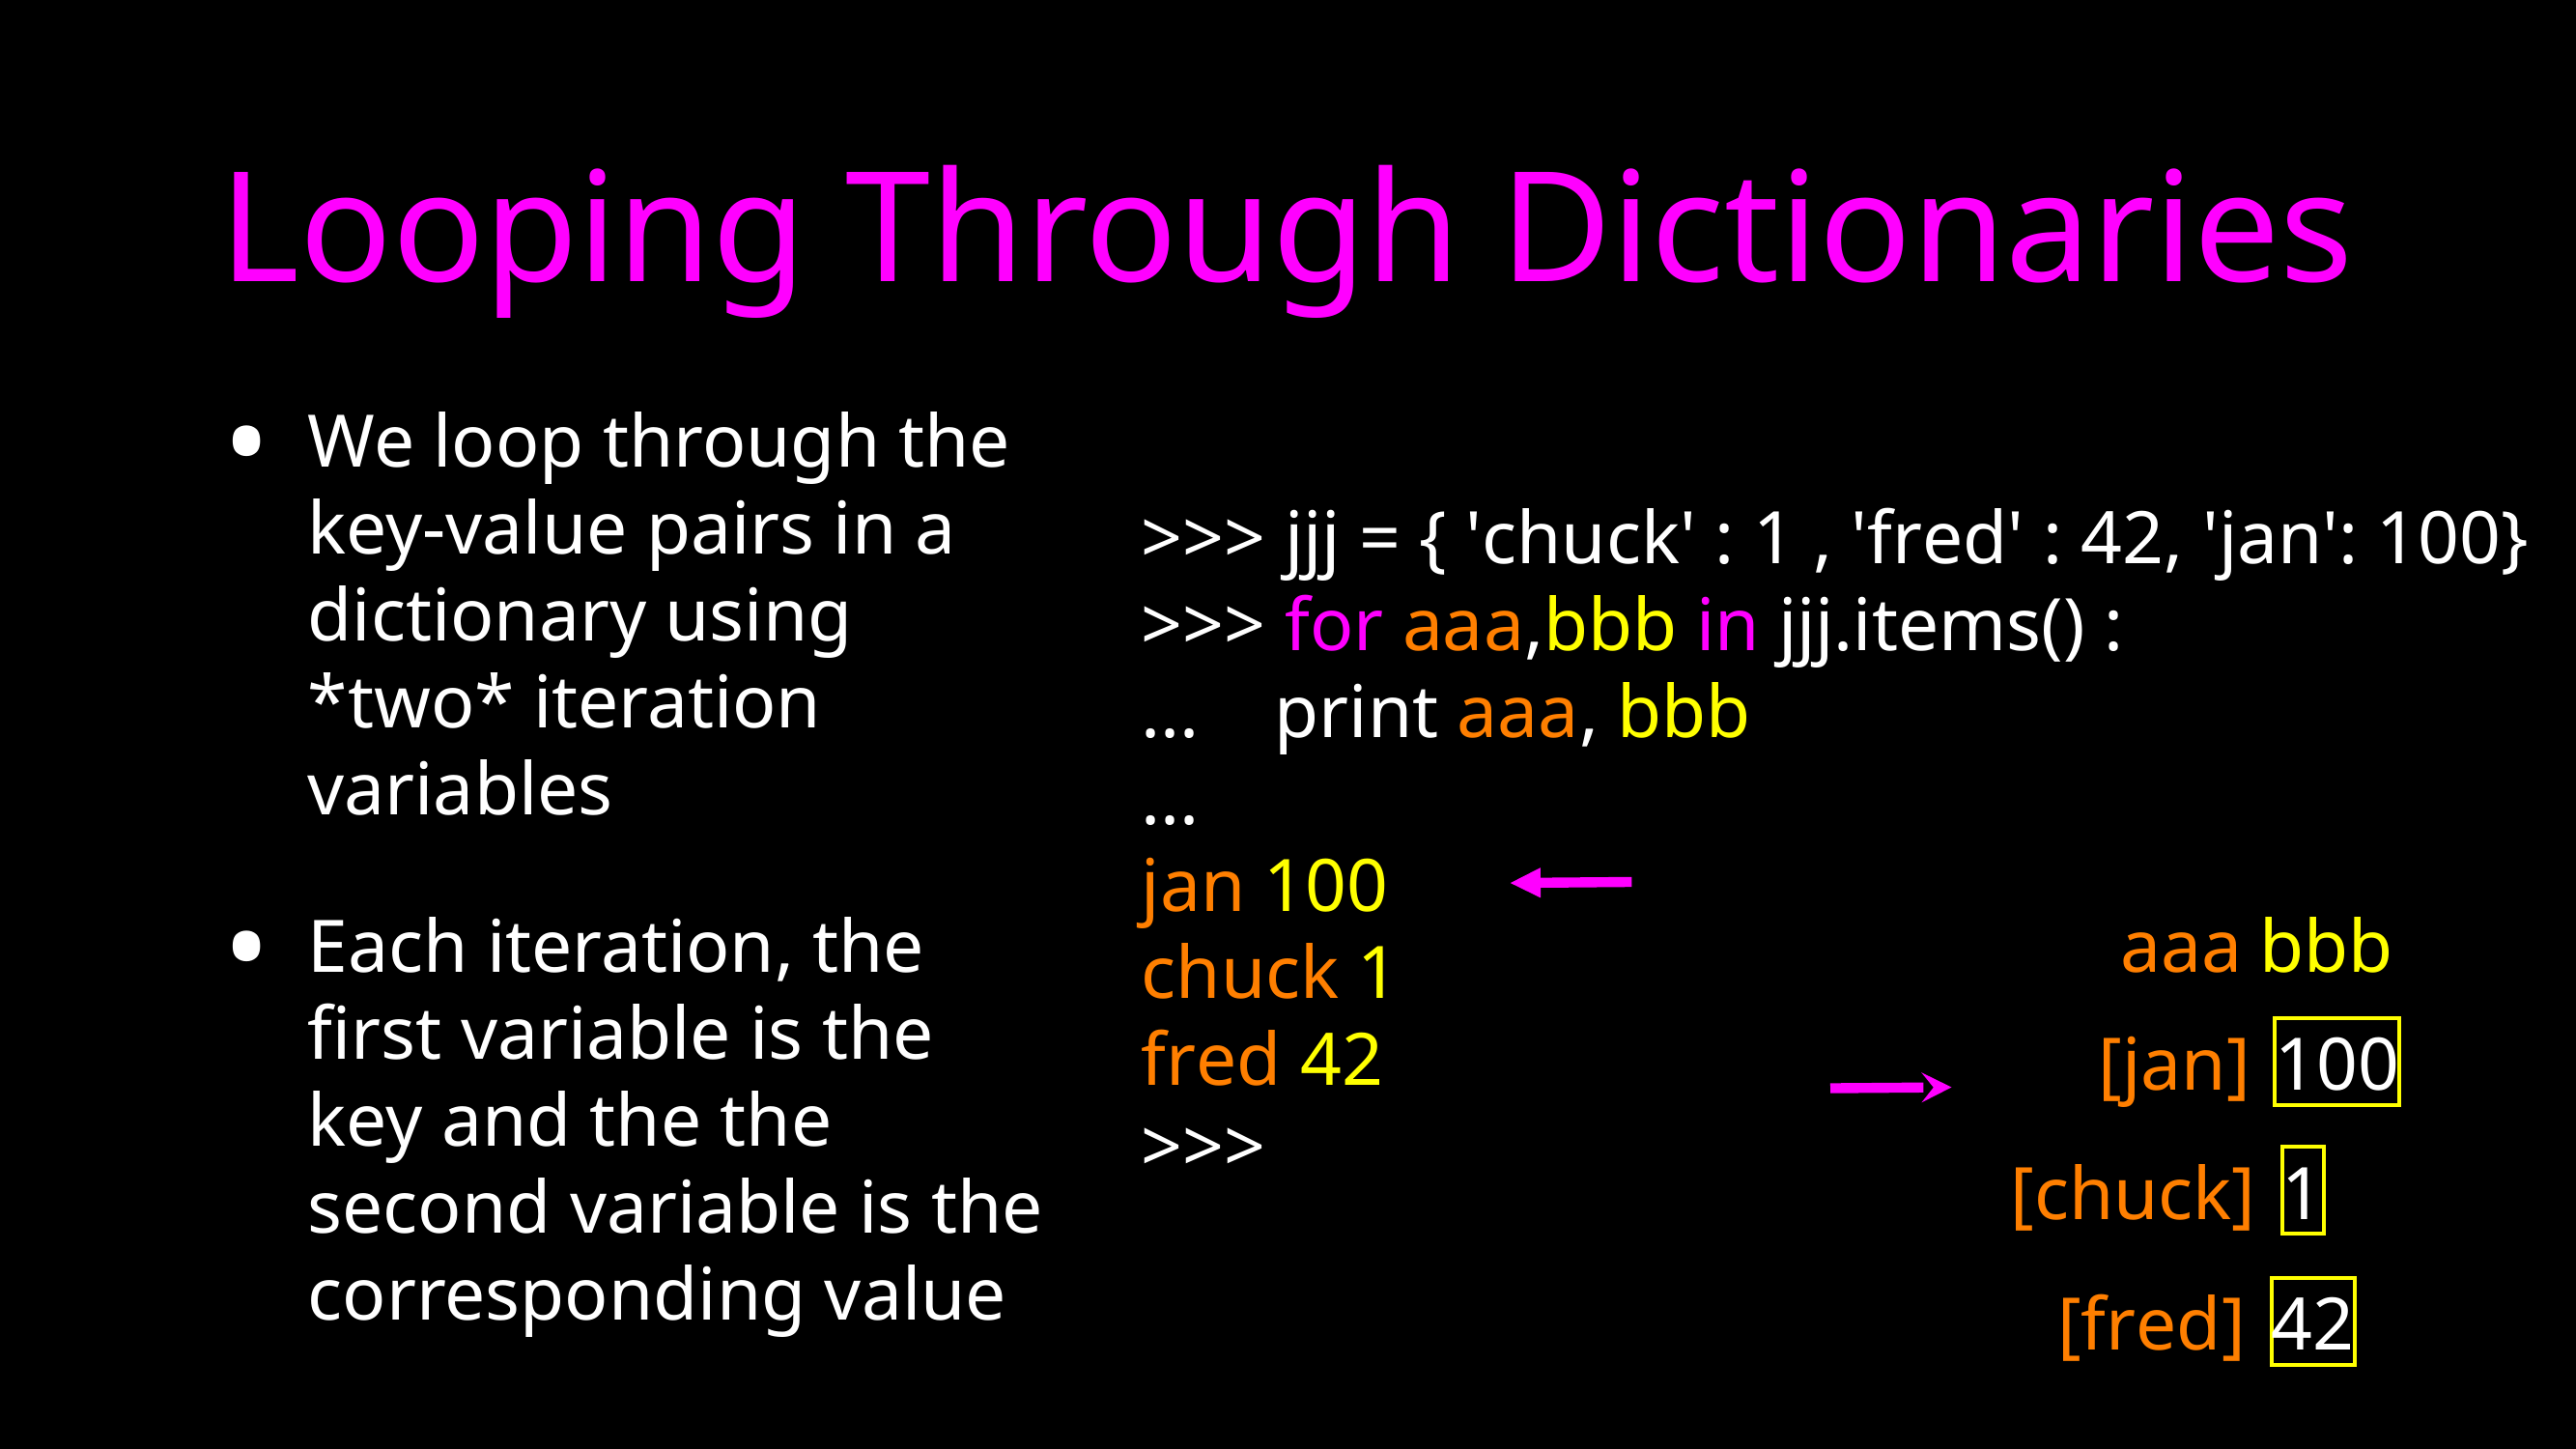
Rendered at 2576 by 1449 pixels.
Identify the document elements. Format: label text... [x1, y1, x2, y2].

text_box >>> jjj = { 'chuck' : 1 , 'fred' : 42, 'jan': 100} >>> for aaa,bbb in jjj.items() : ... print aaa, bbb ... jan 100 chuck 1 fred 42 >>> [1141, 491, 2531, 1274]
title Looping Through Dictionaries [183, 38, 2392, 403]
text_box bbb [2259, 898, 2394, 987]
text_box [chuck] [2009, 1147, 2256, 1235]
text_box 42 [2271, 1277, 2355, 1365]
list We loop through the key-value pairs in a dictionary using *two* iteration variables Each iteration, the first variable is the key and the the second variable is the corresponding value [183, 412, 1073, 1317]
text_box 1 [2281, 1147, 2324, 1235]
text_box [fred] [2057, 1277, 2246, 1365]
text_box aaa [2120, 898, 2243, 987]
text_box [jan] [2098, 1017, 2250, 1105]
text_box 100 [2275, 1017, 2400, 1105]
